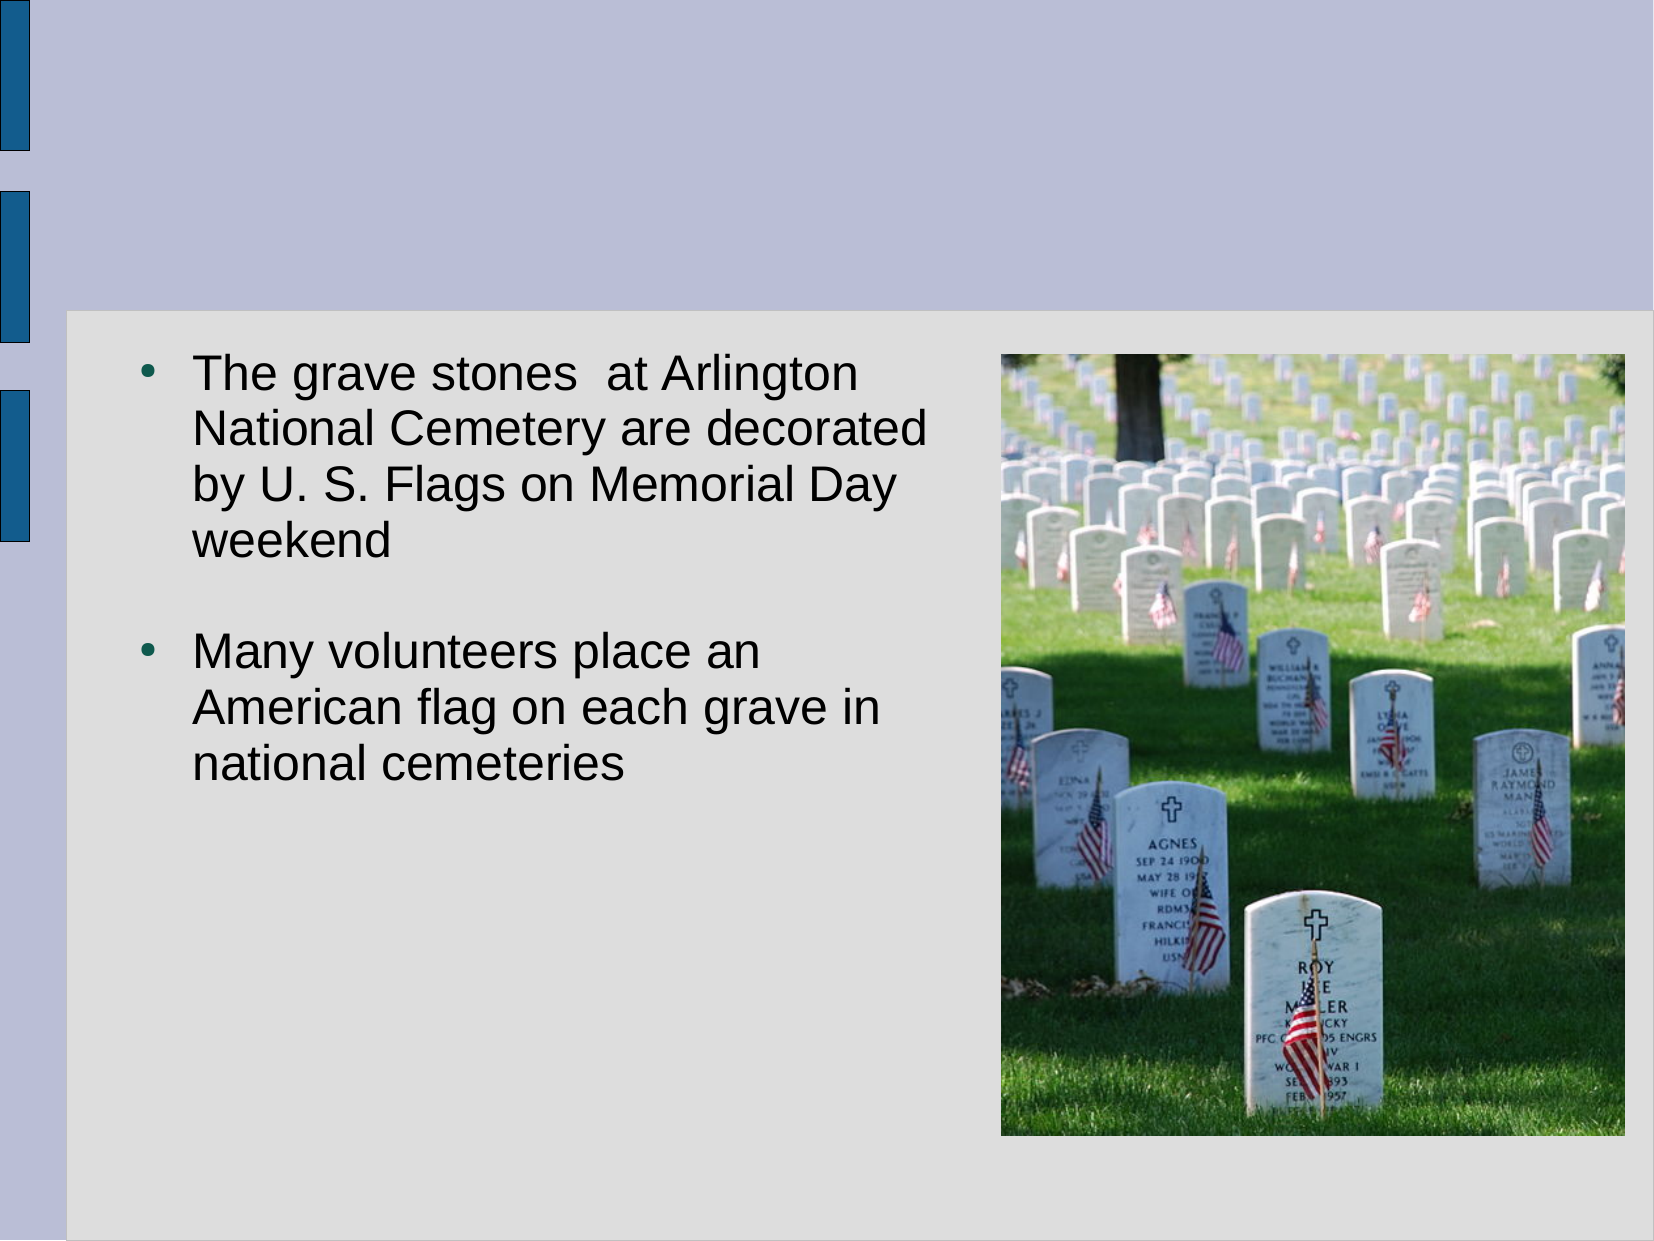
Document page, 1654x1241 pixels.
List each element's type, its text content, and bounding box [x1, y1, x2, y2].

list The grave stones at Arlington National Cemetery are decorated by U. S. Flags on Memorial Day weekend Many volunteers place an American flag on each grave in national cemeteries [121, 344, 975, 1127]
picture [1001, 354, 1625, 1136]
